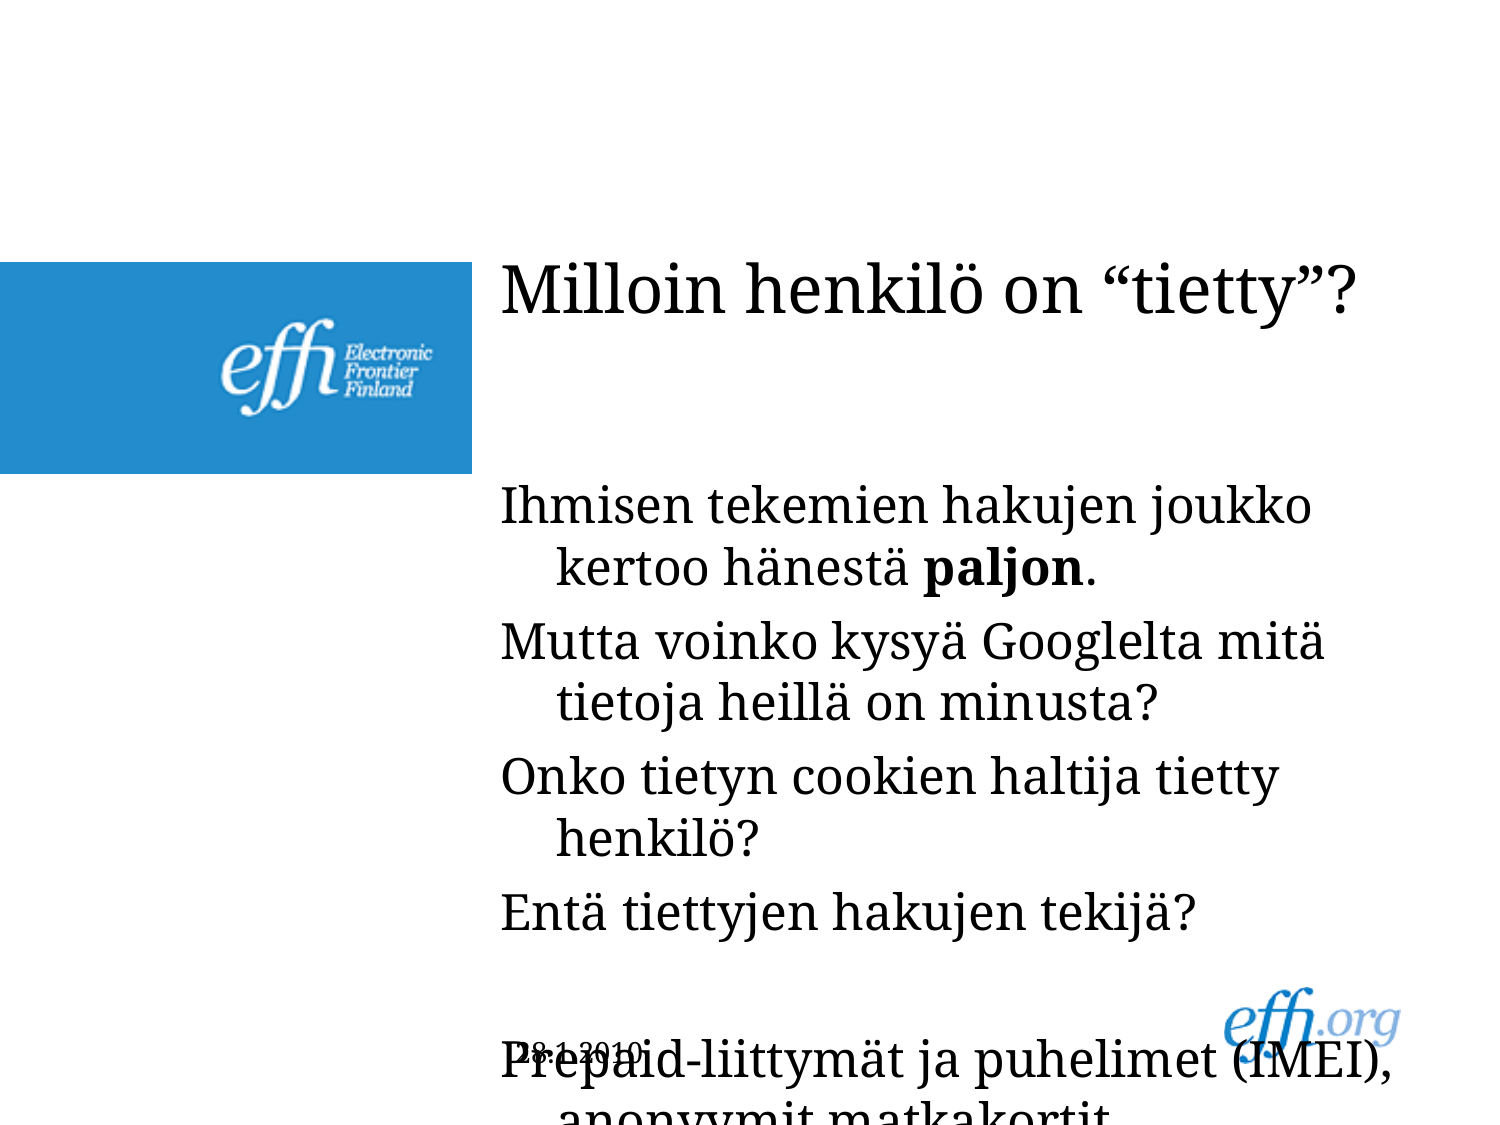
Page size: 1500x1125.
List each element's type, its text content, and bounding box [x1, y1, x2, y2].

list Ihmisen tekemien hakujen joukko kertoo hänestä paljon. Mutta voinko kysyä Googlelta mitä tietoja heillä on minusta? Onko tietyn cookien haltija tietty henkilö? Entä tiettyjen hakujen tekijä? Prepaid-liittymät ja puhelimet (IMEI), anonyymit matkakortit... [499, 474, 1425, 1076]
title Milloin henkilö on “tietty”? [499, 199, 1425, 376]
picture [0, 262, 472, 474]
